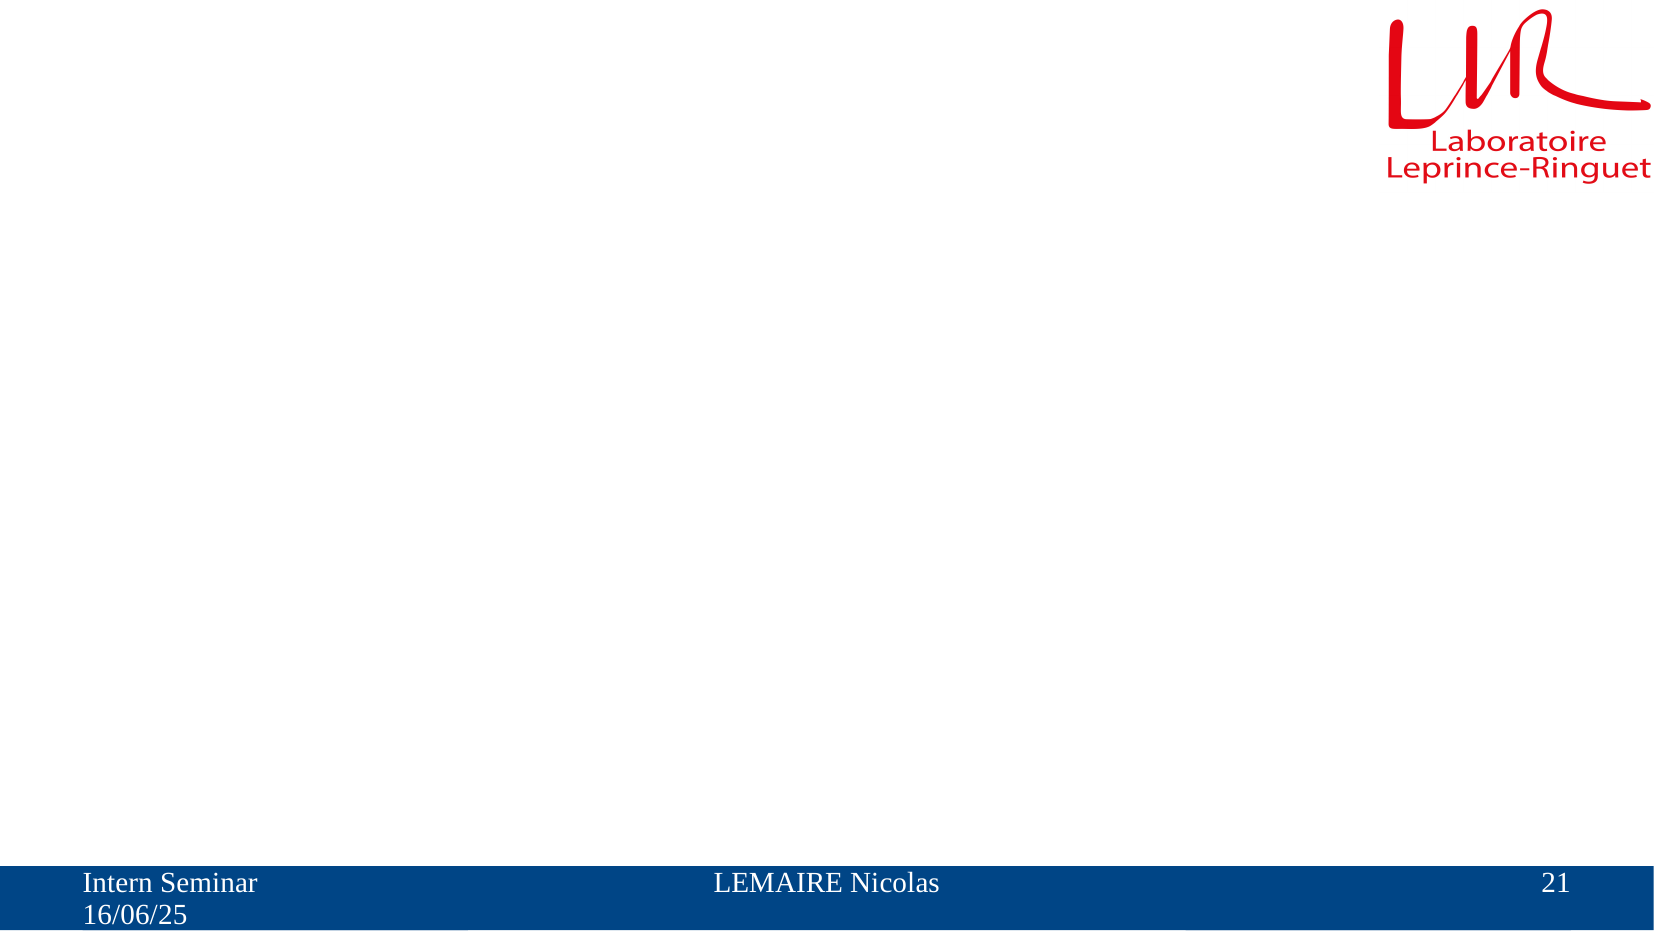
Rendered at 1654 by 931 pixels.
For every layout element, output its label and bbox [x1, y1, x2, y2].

picture [1379, 0, 1654, 193]
